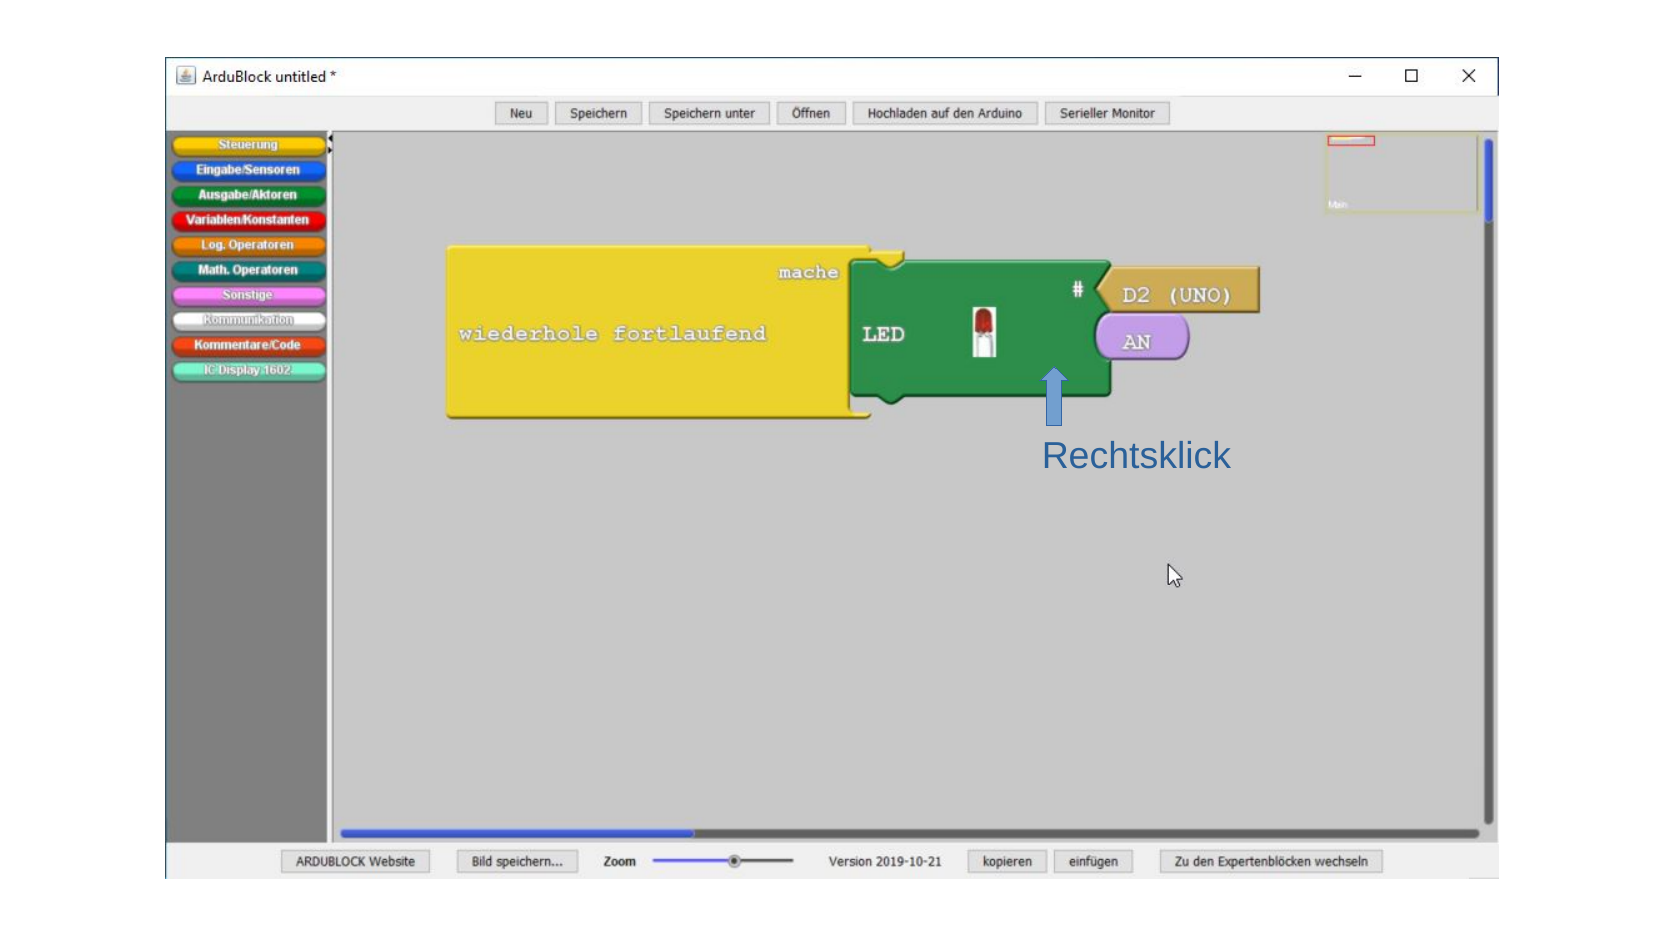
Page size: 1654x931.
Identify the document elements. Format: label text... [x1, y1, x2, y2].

text_box [1039, 366, 1069, 426]
picture [165, 57, 1499, 879]
text_box Rechtsklick [1027, 427, 1247, 485]
